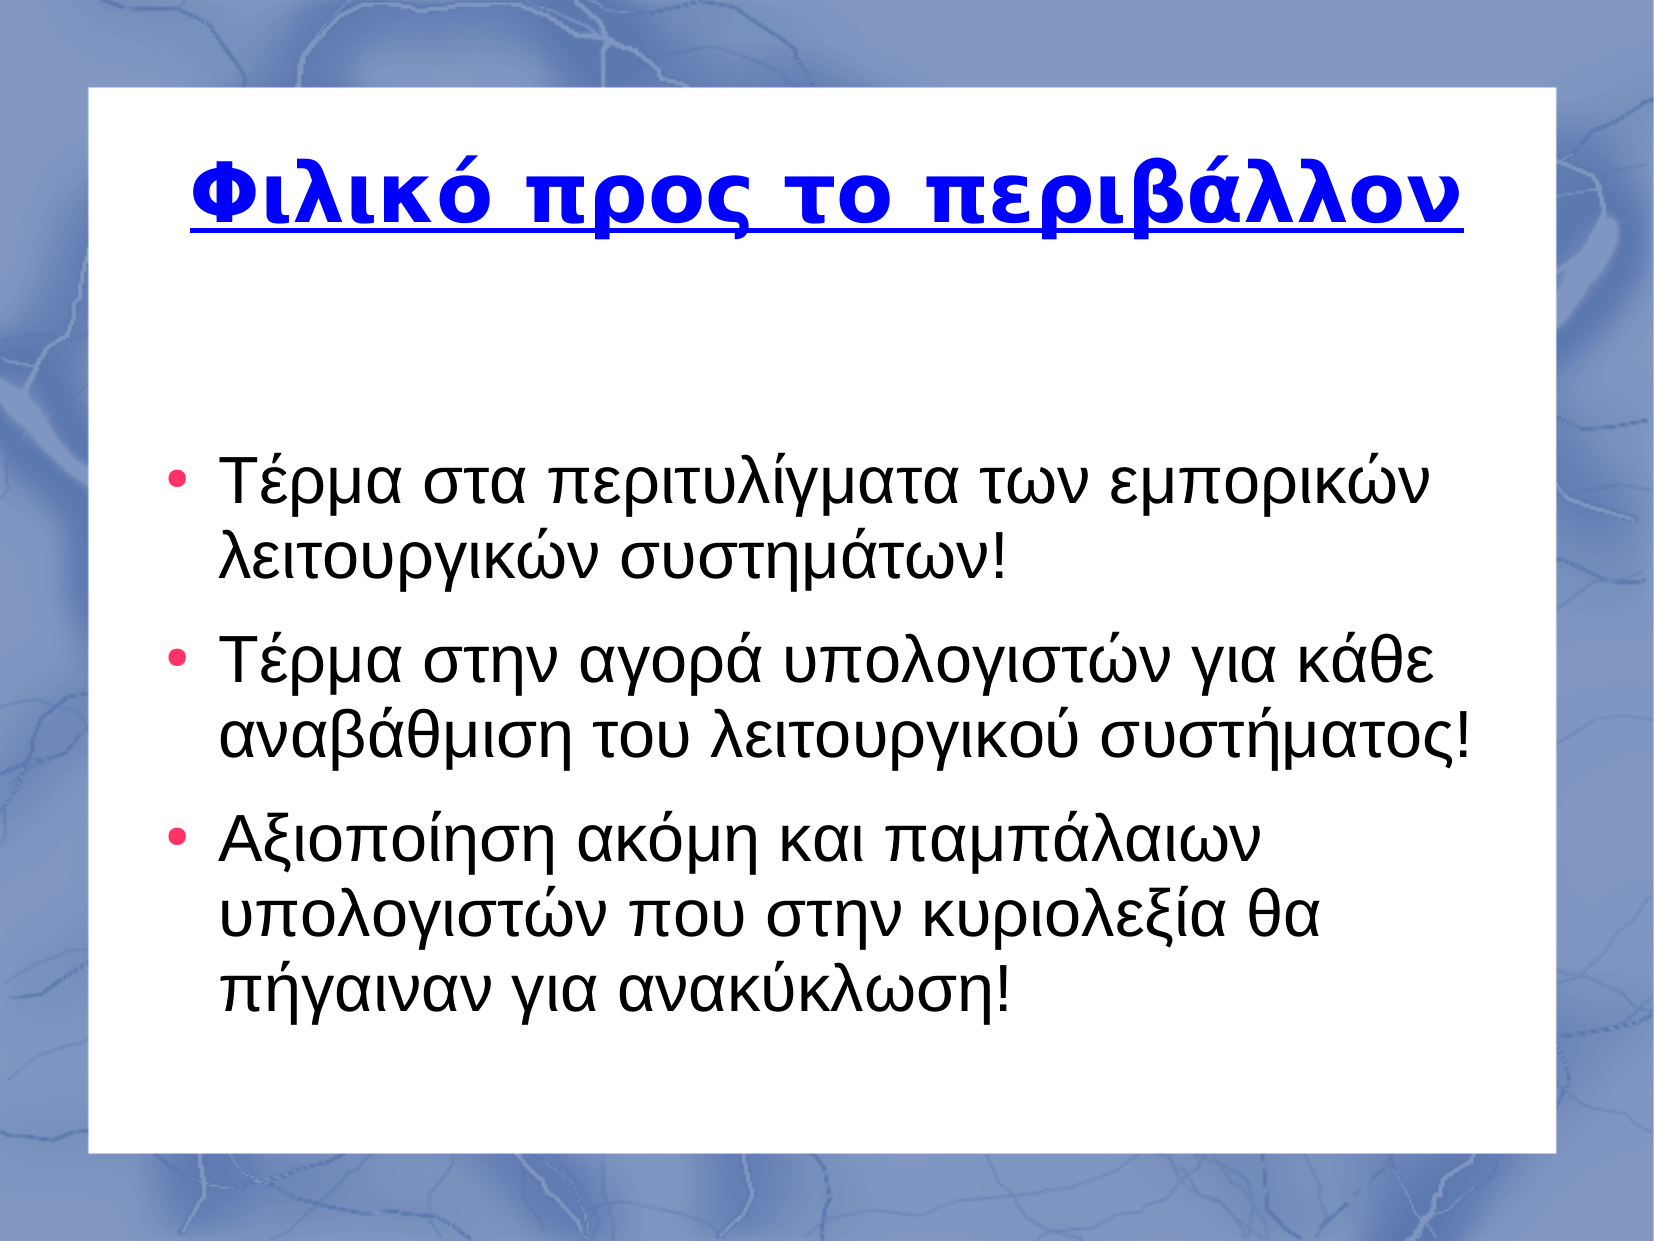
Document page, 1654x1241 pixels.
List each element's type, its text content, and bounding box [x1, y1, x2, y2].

picture [0, 0, 1654, 1241]
list Τέρμα στα περιτυλίγματα των εμπορικών λειτουργικών συστημάτων! Τέρμα στην αγορά υπολογιστών για κάθε αναβάθμιση του λειτουργικού συστήματος! Aξιοποίηση ακόμη και παμπάλαιων υπολογιστών που στην κυριολεξία θα πήγαιναν για ανακύκλωση! [147, 442, 1506, 1123]
title Φιλικό προς το περιβάλλον [118, 98, 1536, 291]
